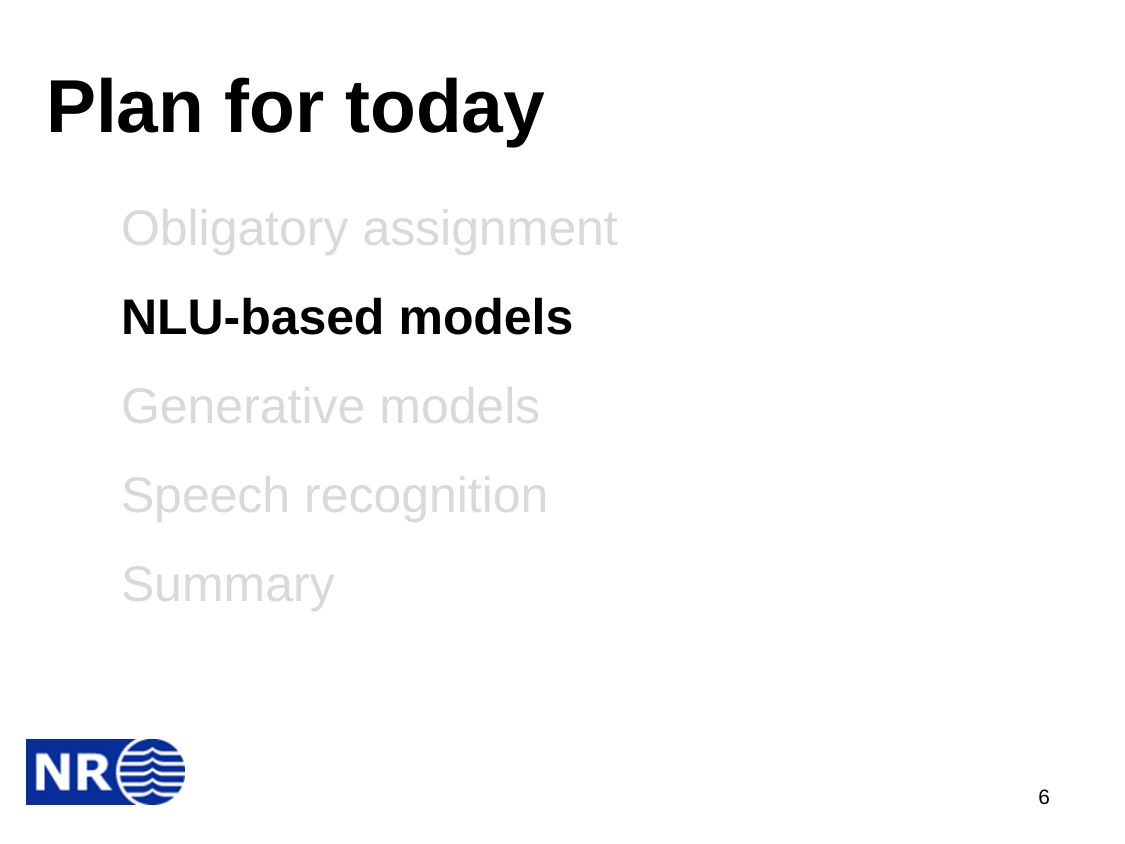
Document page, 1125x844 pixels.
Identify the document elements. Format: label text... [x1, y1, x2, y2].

text_box [1023, 776, 1095, 811]
list Obligatory assignment NLU-based models Generative models Speech recognition Summary [30, 187, 748, 694]
title Plan for today [30, 32, 1095, 157]
